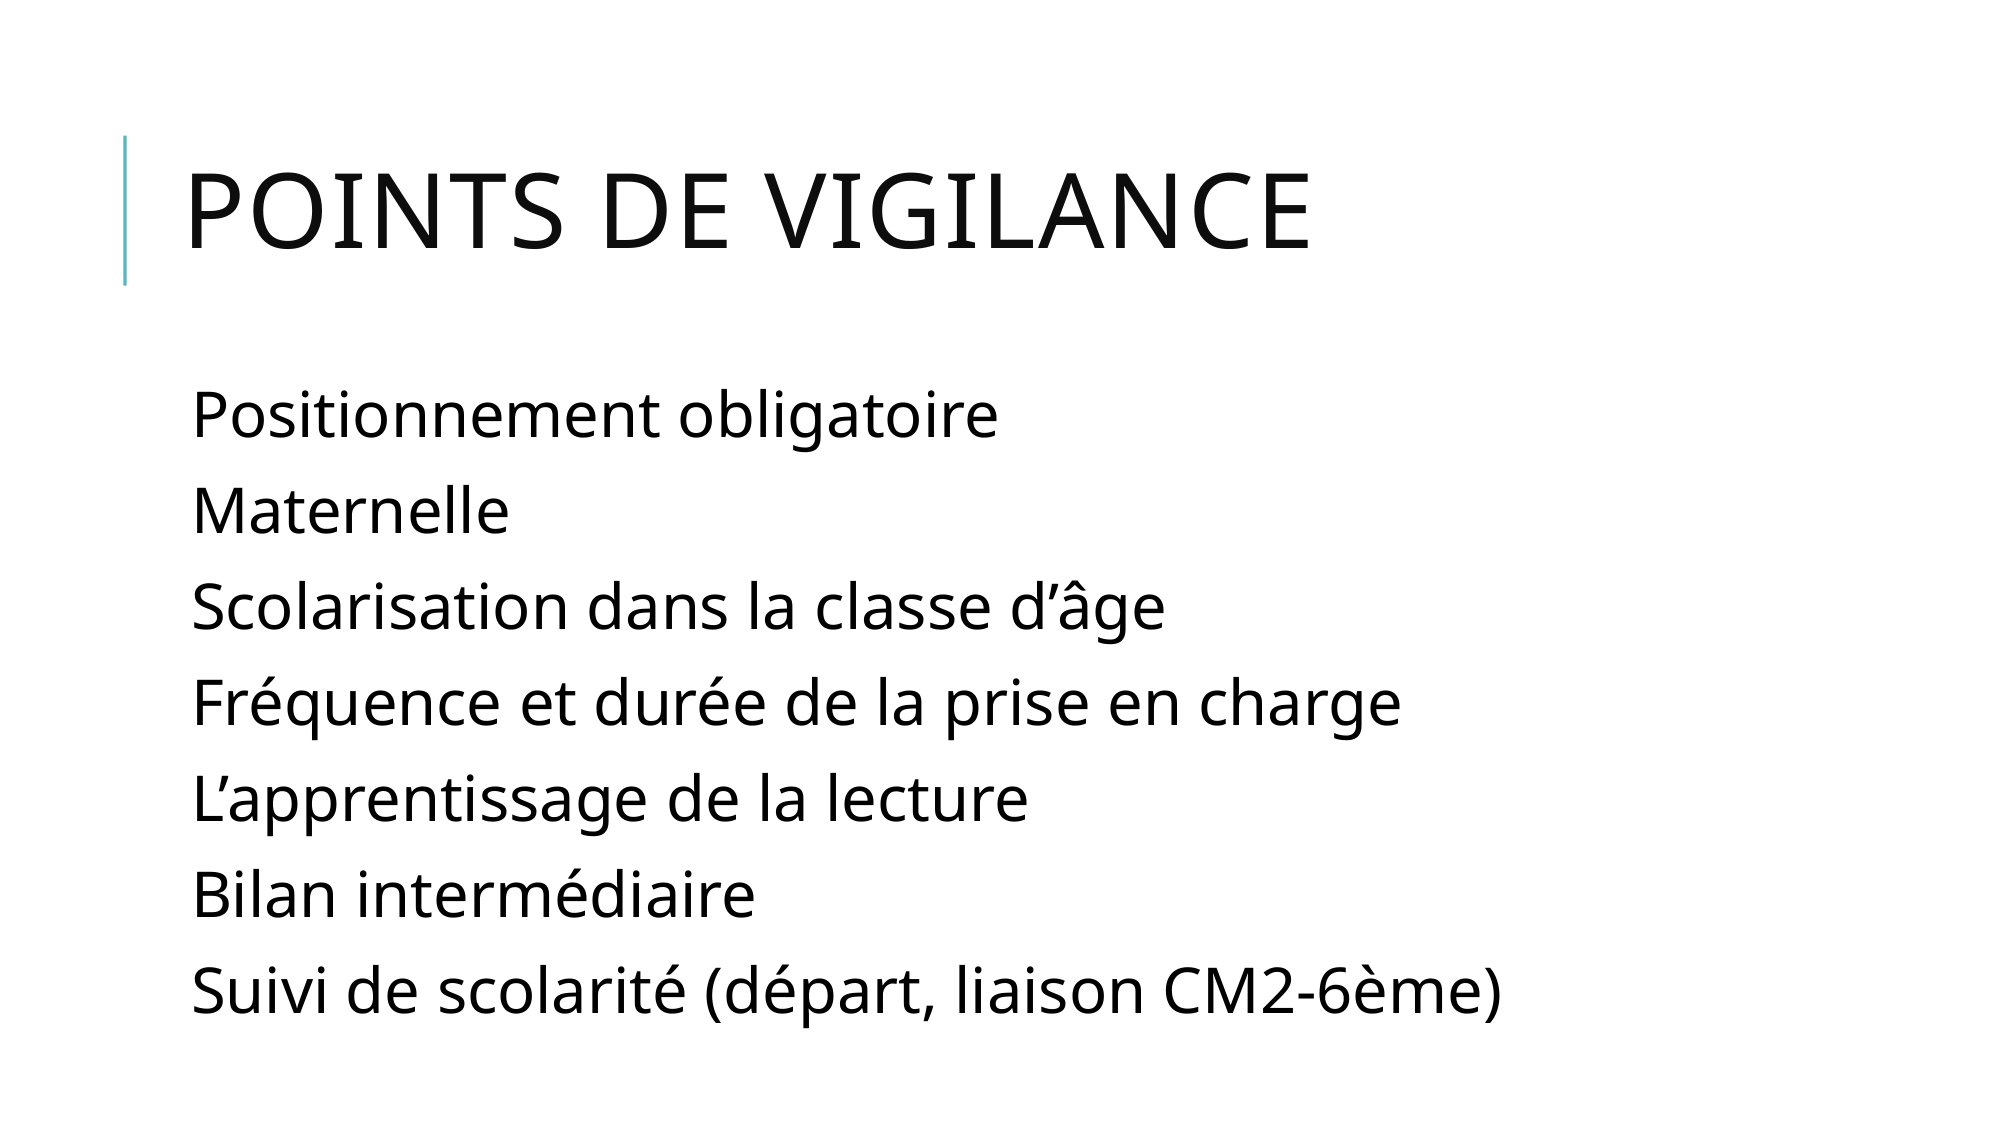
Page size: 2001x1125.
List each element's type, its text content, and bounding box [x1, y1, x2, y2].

list Positionnement obligatoire Maternelle Scolarisation dans la classe d’âge Fréquence et durée de la prise en charge L’apprentissage de la lecture Bilan intermédiaire Suivi de scolarité (départ, liaison CM2-6ème) [168, 375, 1763, 1035]
title Points de vigilance [168, 96, 1763, 342]
